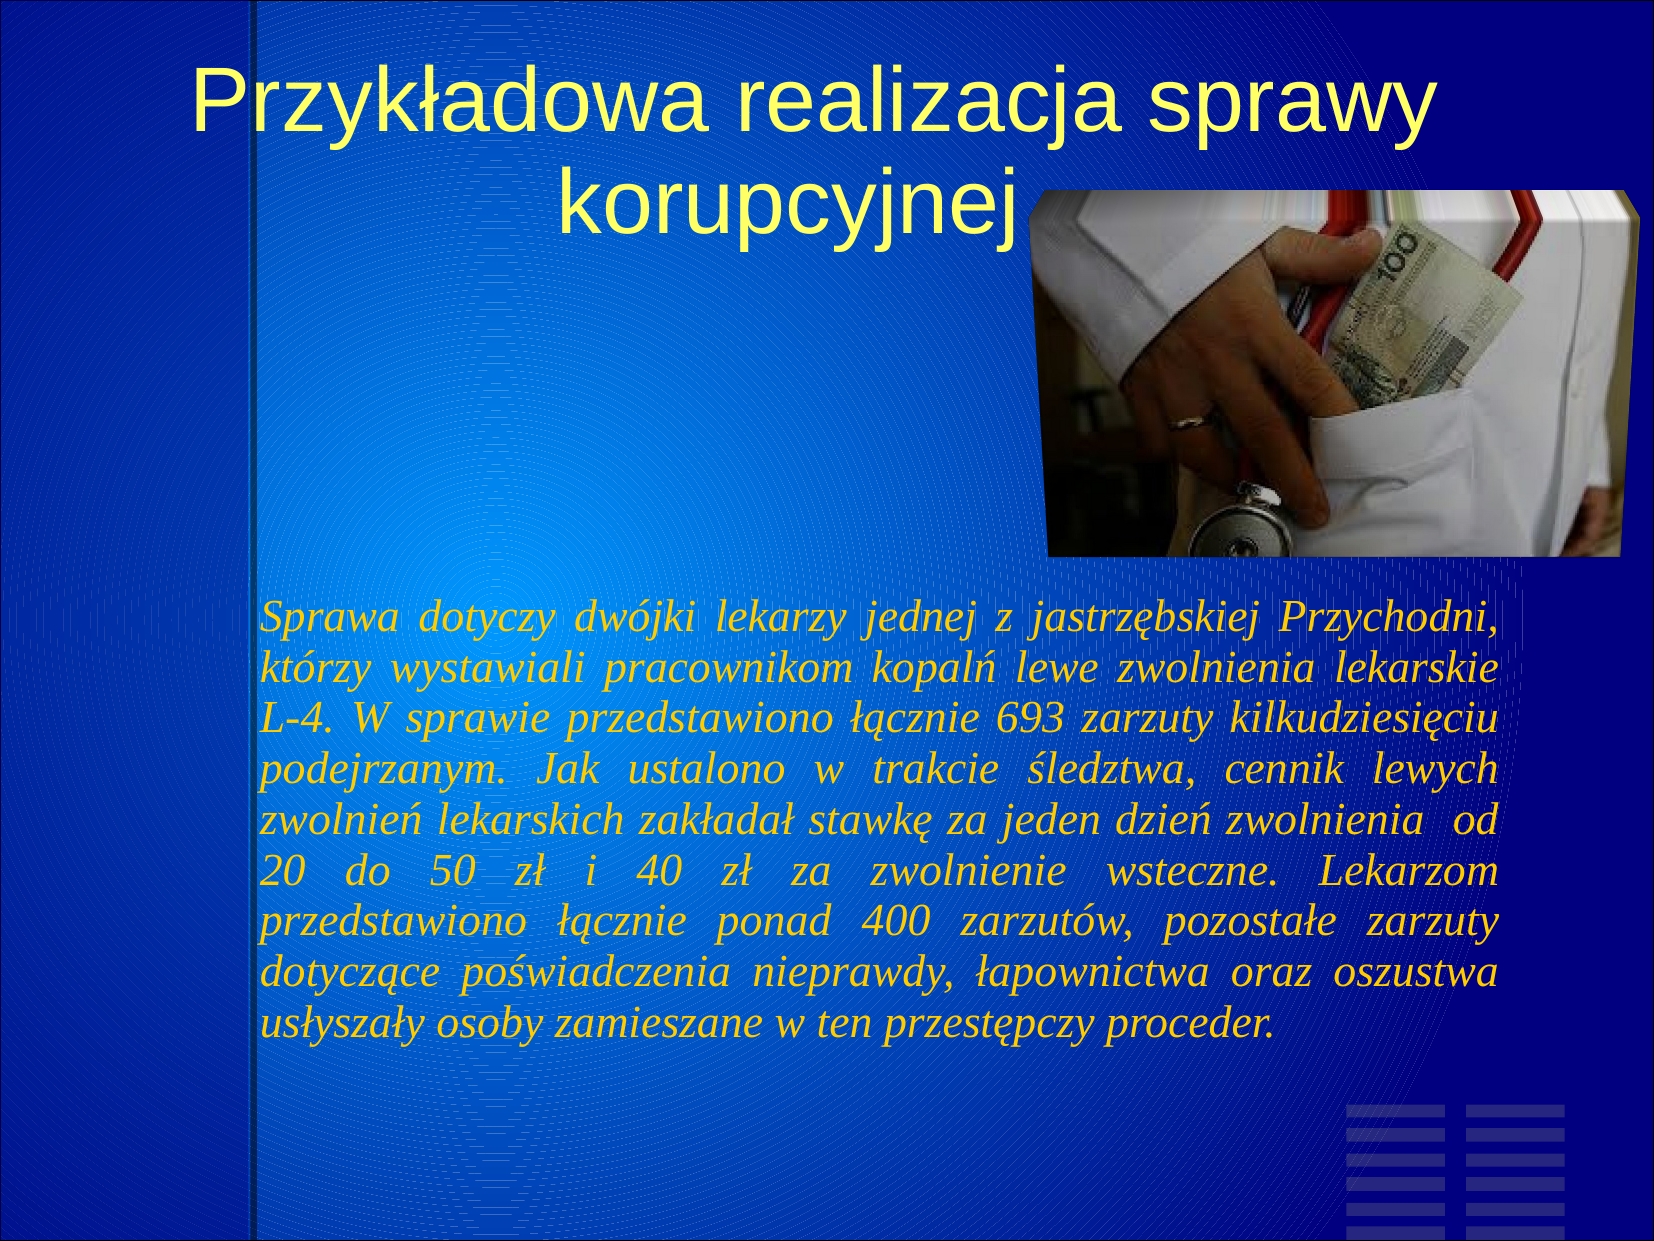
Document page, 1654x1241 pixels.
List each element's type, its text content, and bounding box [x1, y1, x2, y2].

list Sprawa dotyczy dwójki lekarzy jednej z jastrzębskiej Przychodni, którzy wystawiali pracownikom kopalń lewe zwolnienia lekarskie L-4. W sprawie przedstawiono łącznie 693 zarzuty kilkudziesięciu podejrzanym. Jak ustalono w trakcie śledztwa, cennik lewych zwolnień lekarskich zakładał stawkę za jeden dzień zwolnienia od 20 do 50 zł i 40 zł za zwolnienie wsteczne. Lekarzom przedstawiono łącznie ponad 400 zarzutów, pozostałe zarzuty dotyczące poświadczenia nieprawdy, łapownictwa oraz oszustwa usłyszały osoby zamieszane w ten przestępczy proceder. [259, 590, 1501, 1182]
title Przykładowa realizacja sprawy korupcyjnej [70, 47, 1559, 255]
picture [1031, 191, 1640, 557]
